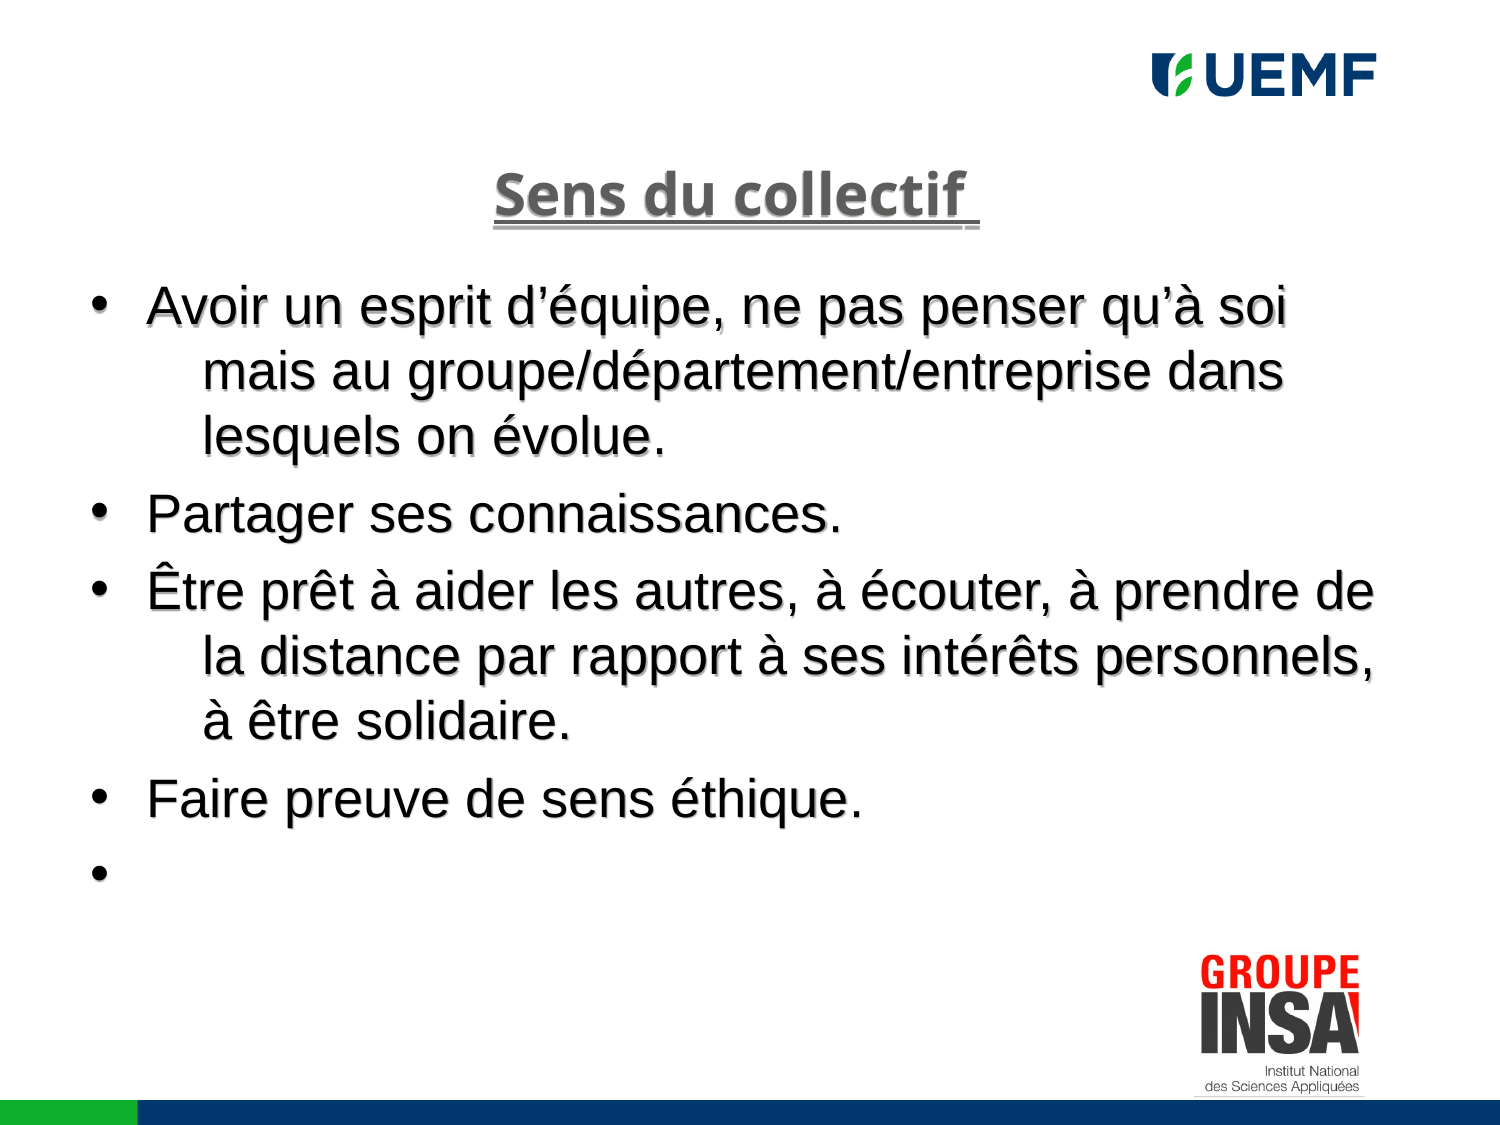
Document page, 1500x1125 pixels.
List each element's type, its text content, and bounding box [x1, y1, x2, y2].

list Avoir un esprit d’équipe, ne pas penser qu’à soi mais au groupe/département/entreprise dans lesquels on évolue. Partager ses connaissances. Être prêt à aider les autres, à écouter, à prendre de la distance par rapport à ses intérêts personnels, à être solidaire. Faire preuve de sens éthique. [75, 262, 1426, 1005]
title Sens du collectif [62, 102, 1413, 291]
